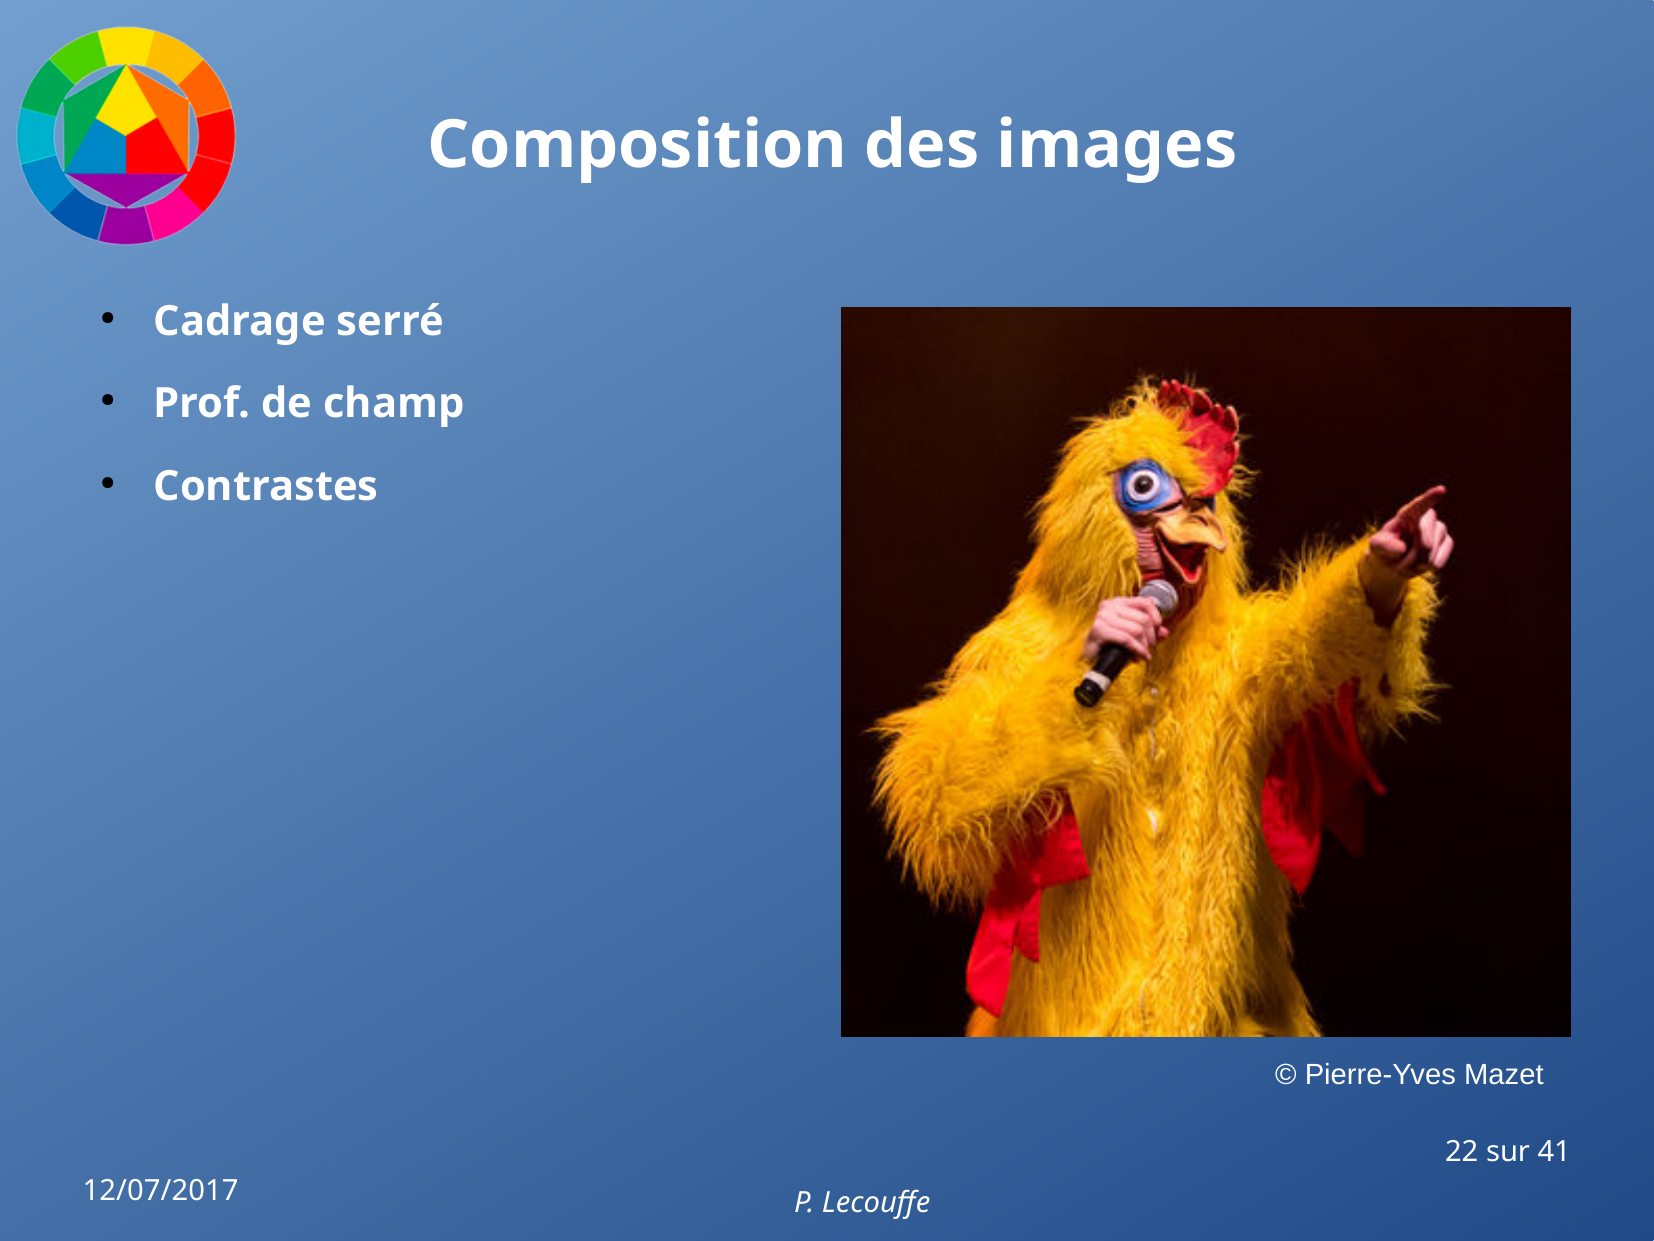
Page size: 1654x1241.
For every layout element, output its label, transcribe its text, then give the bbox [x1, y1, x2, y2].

title Composition des images [236, 58, 1430, 225]
list Cadrage serré Prof. de champ Contrastes [82, 290, 1571, 1058]
picture [841, 307, 1571, 1037]
text_box © Pierre-Yves Mazet [1251, 1050, 1560, 1099]
picture [6, 22, 249, 252]
